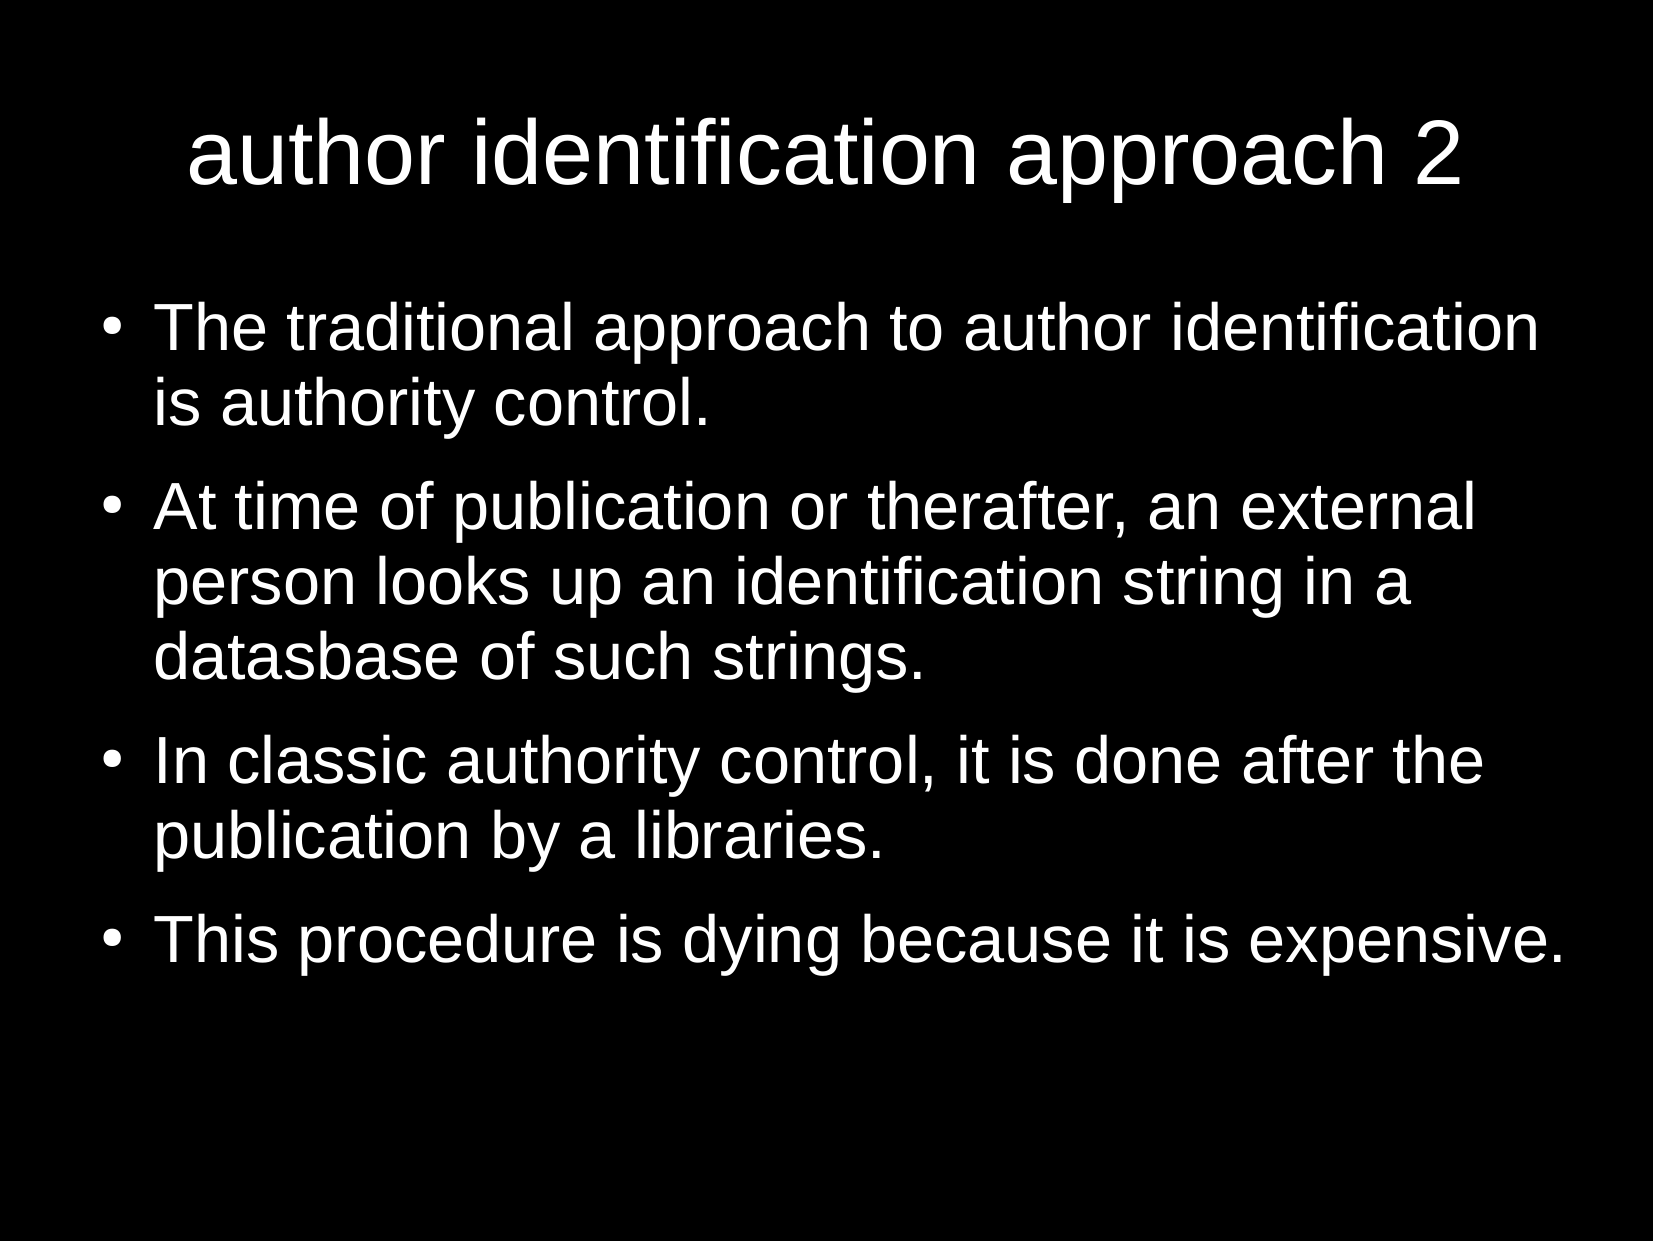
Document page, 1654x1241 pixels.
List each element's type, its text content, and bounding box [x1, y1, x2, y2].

title author identification approach 2 [82, 56, 1571, 250]
list The traditional approach to author identification is authority control. At time of publication or therafter, an external person looks up an identification string in a datasbase of such strings. In classic authority control, it is done after the publication by a libraries. This procedure is dying because it is expensive. [82, 290, 1571, 1109]
